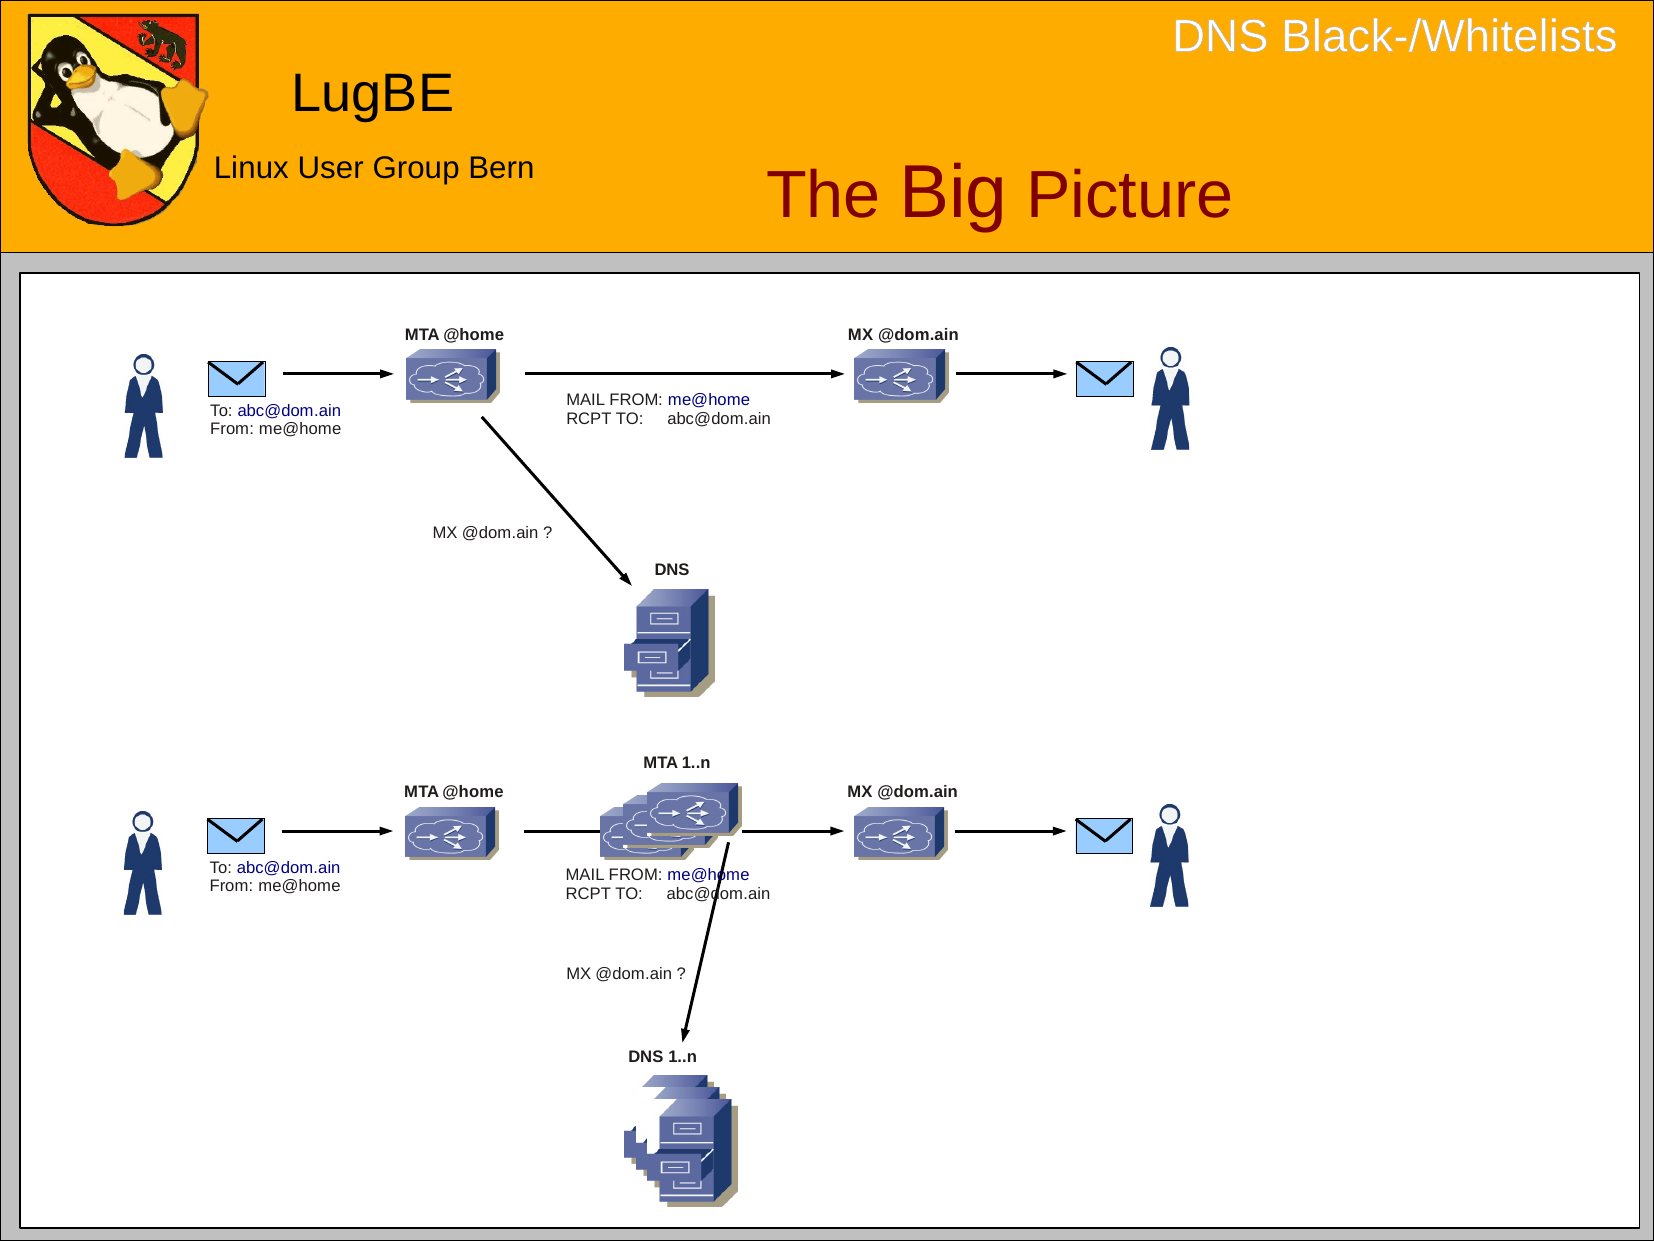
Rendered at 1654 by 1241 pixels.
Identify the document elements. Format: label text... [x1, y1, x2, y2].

text_box The Big Picture [766, 150, 1408, 235]
picture [124, 316, 1190, 697]
picture [123, 744, 1189, 1207]
text_box [19, 272, 1640, 1229]
